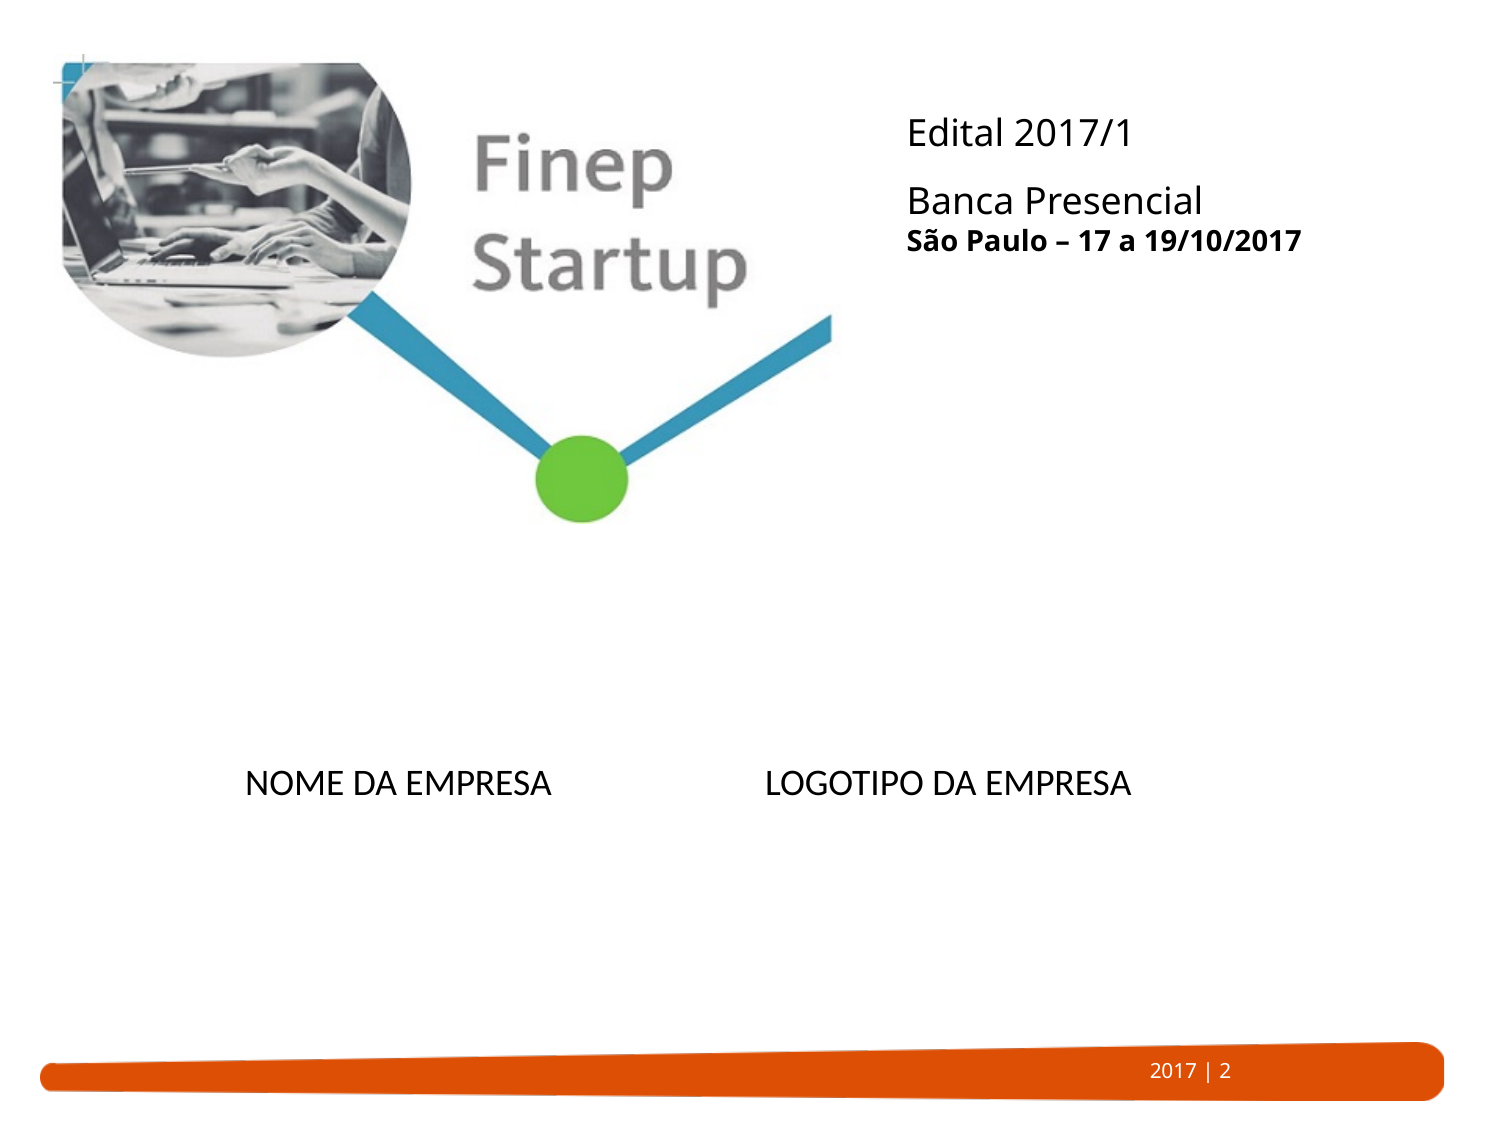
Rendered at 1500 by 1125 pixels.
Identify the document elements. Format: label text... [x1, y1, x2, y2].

picture [53, 54, 841, 524]
text_box LOGOTIPO DA EMPRESA [750, 750, 1176, 811]
text_box NOME DA EMPRESA [230, 750, 656, 811]
text_box Edital 2017/1 Banca Presencial São Paulo – 17 a 19/10/2017 [891, 101, 1459, 266]
